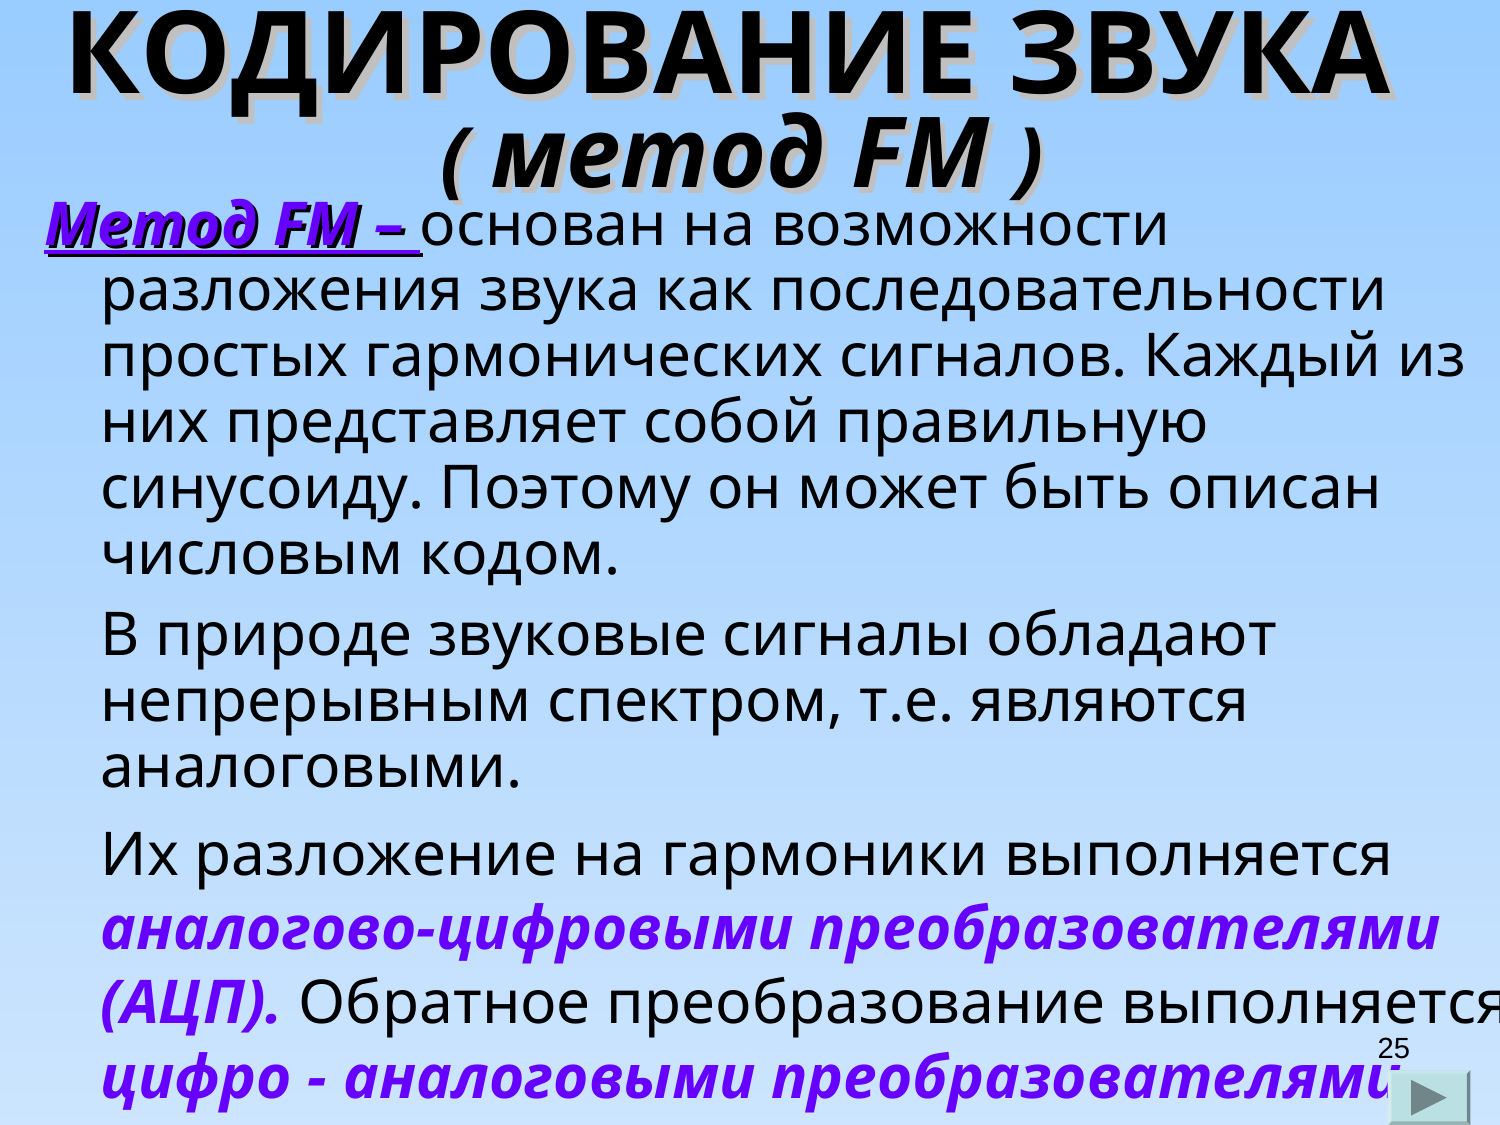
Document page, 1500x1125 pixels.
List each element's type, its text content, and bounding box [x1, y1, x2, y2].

title КОДИРОВАНИЕ ЗВУКА ( метод FM ) [29, 0, 1426, 184]
text_box [1389, 1070, 1471, 1125]
list Метод FM – основан на возможности разложения звука как последовательности простых гармонических сигналов. Каждый из них представляет собой правильную синусоиду. Поэтому он может быть описан числовым кодом. В природе звуковые сигналы обладают непрерывным спектром, т.е. являются аналоговыми. Их разложение на гармоники выполняется аналогово-цифровыми преобразователями (АЦП). Обратное преобразование выполняется цифро - аналоговыми преобразователями (ЦАП). [29, 184, 1500, 1070]
